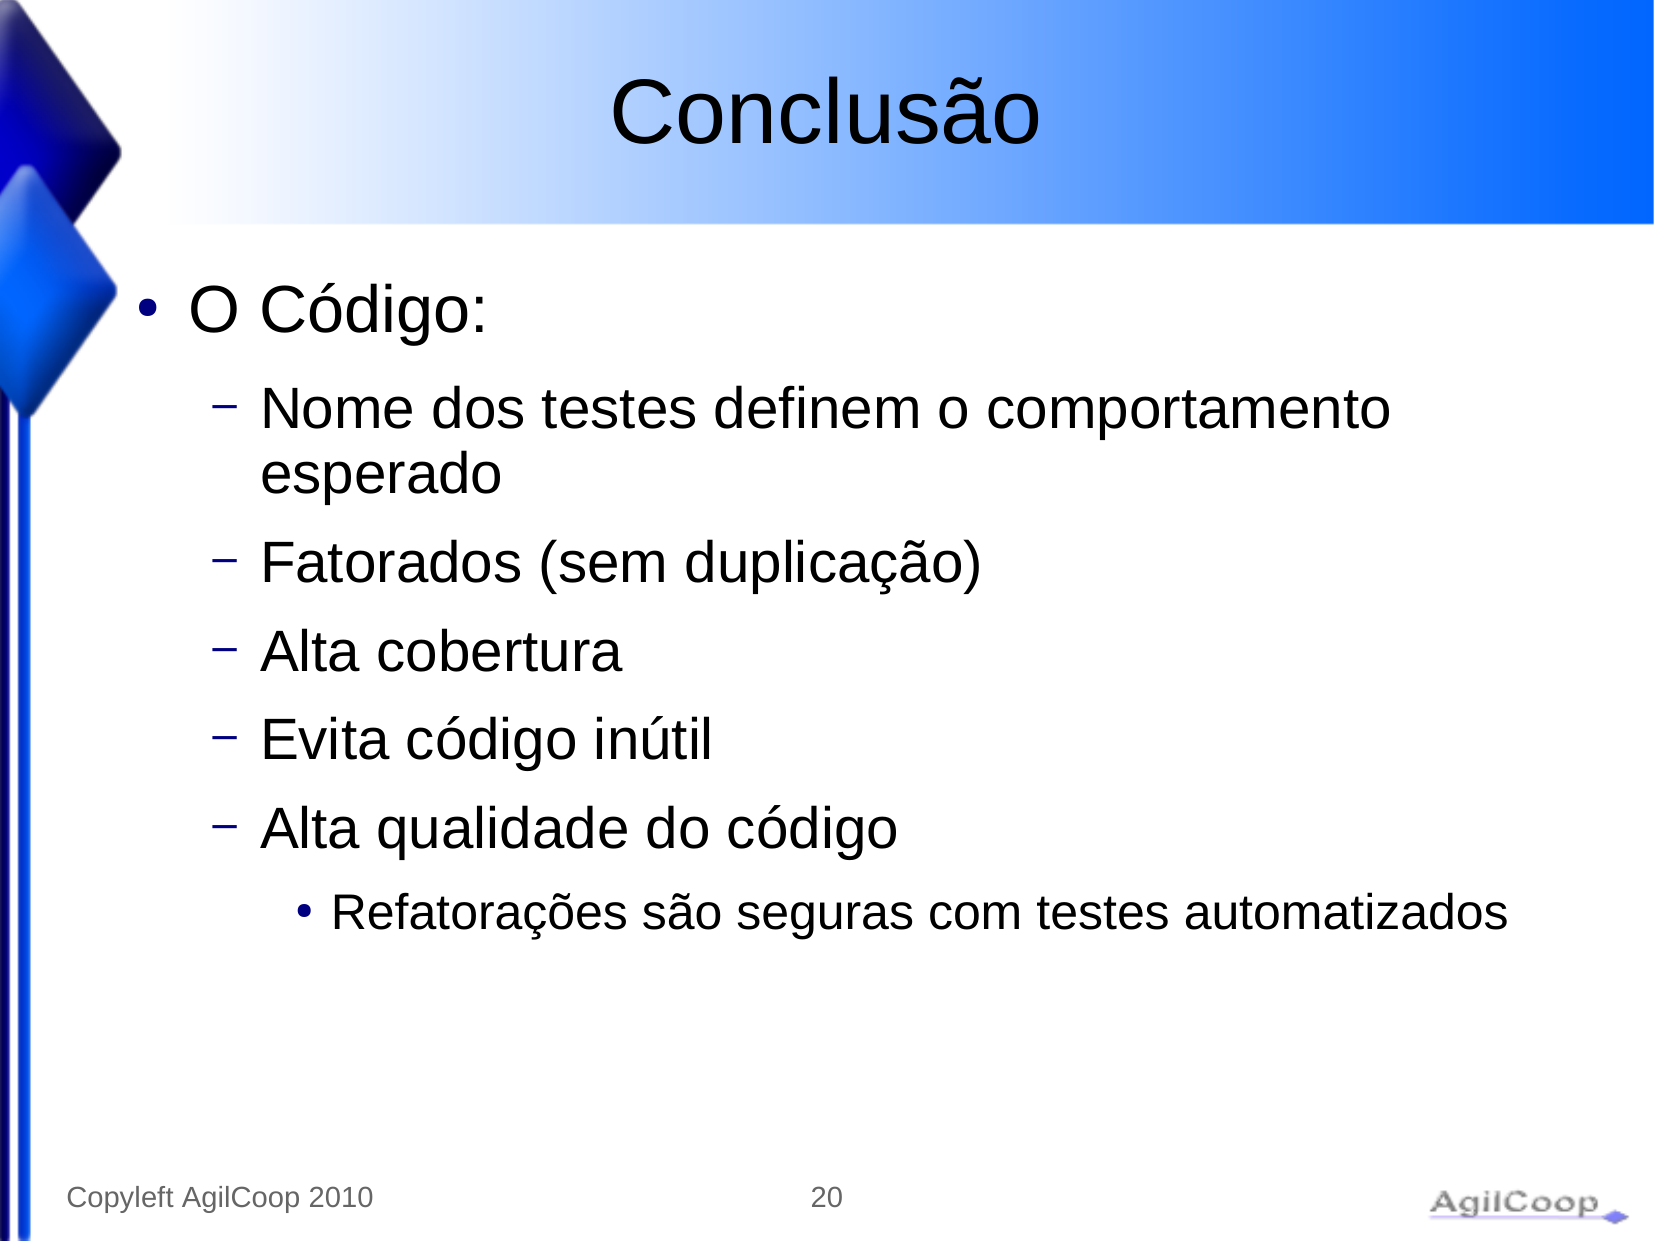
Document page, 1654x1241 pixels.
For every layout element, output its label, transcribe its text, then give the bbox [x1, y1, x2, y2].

list O Código: Nome dos testes definem o comportamento esperado Fatorados (sem duplicação) Alta cobertura Evita código inútil Alta qualidade do código Refatorações são seguras com testes automatizados [118, 271, 1607, 1108]
title Conclusão [82, 8, 1571, 216]
picture [0, 0, 1654, 1241]
